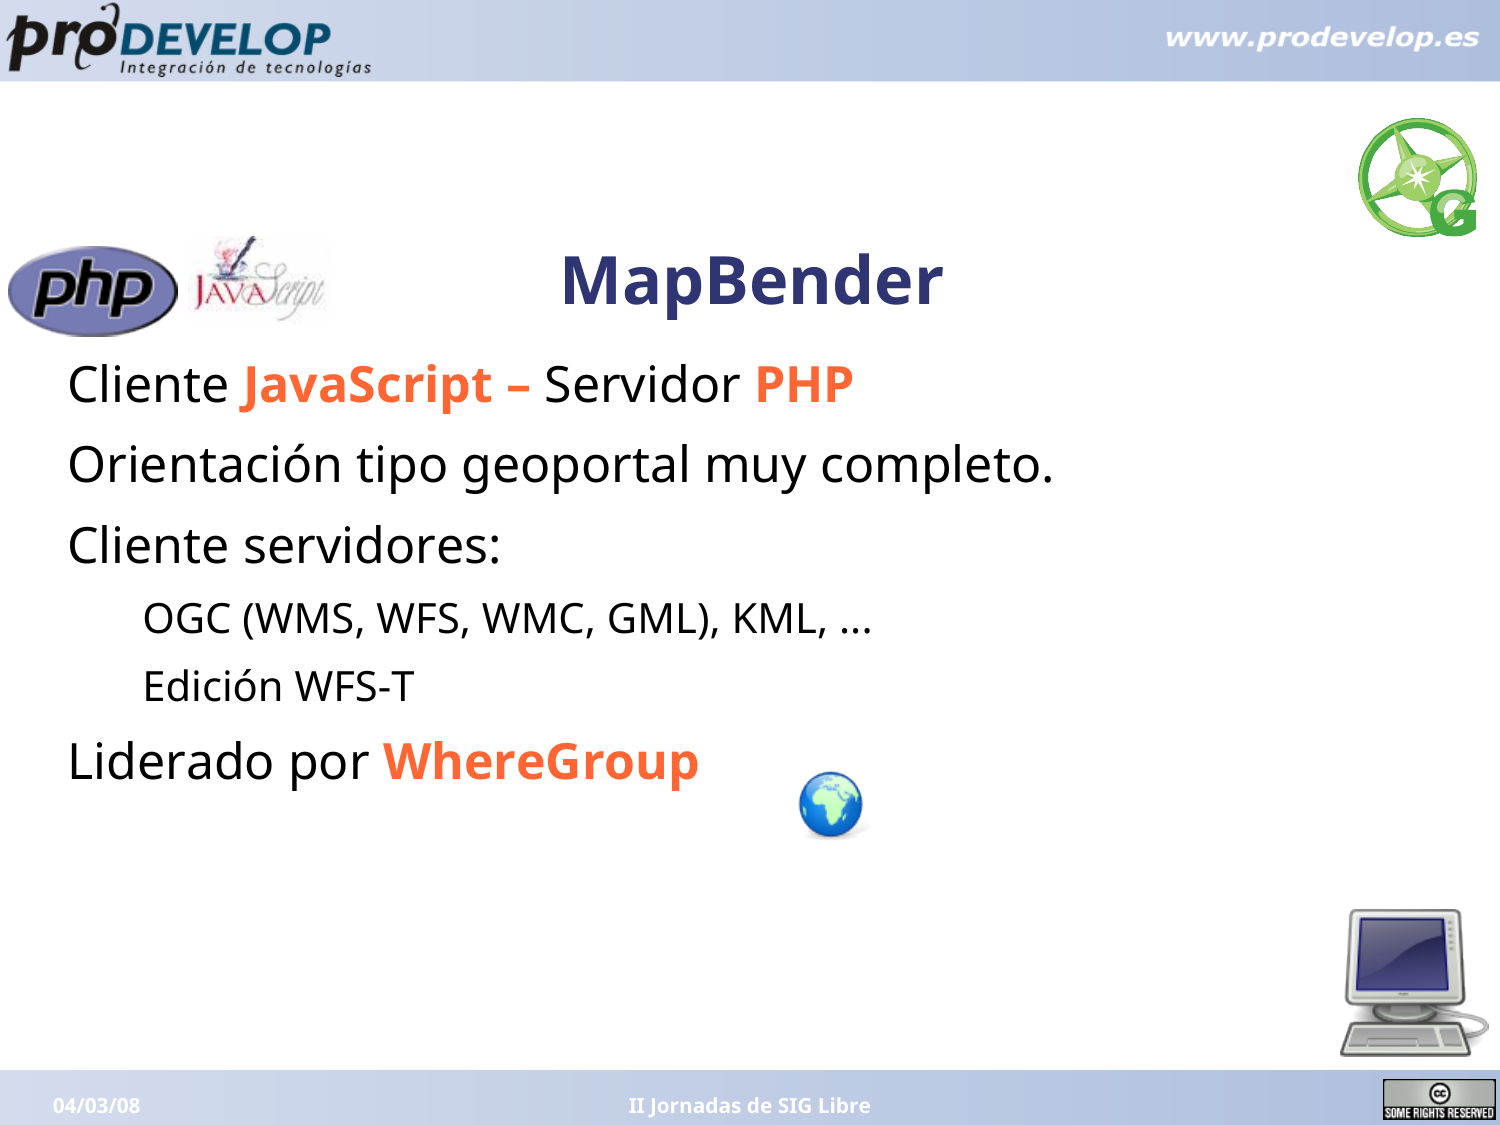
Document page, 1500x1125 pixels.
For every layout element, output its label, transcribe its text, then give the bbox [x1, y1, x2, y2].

list Cliente JavaScript – Servidor PHP Orientación tipo geoportal muy completo. Cliente servidores: OGC (WMS, WFS, WMC, GML), KML, ... Edición WFS-T Liderado por WhereGroup [67, 348, 1418, 831]
title MapBender [76, 191, 1427, 365]
picture [0, 0, 1500, 1125]
